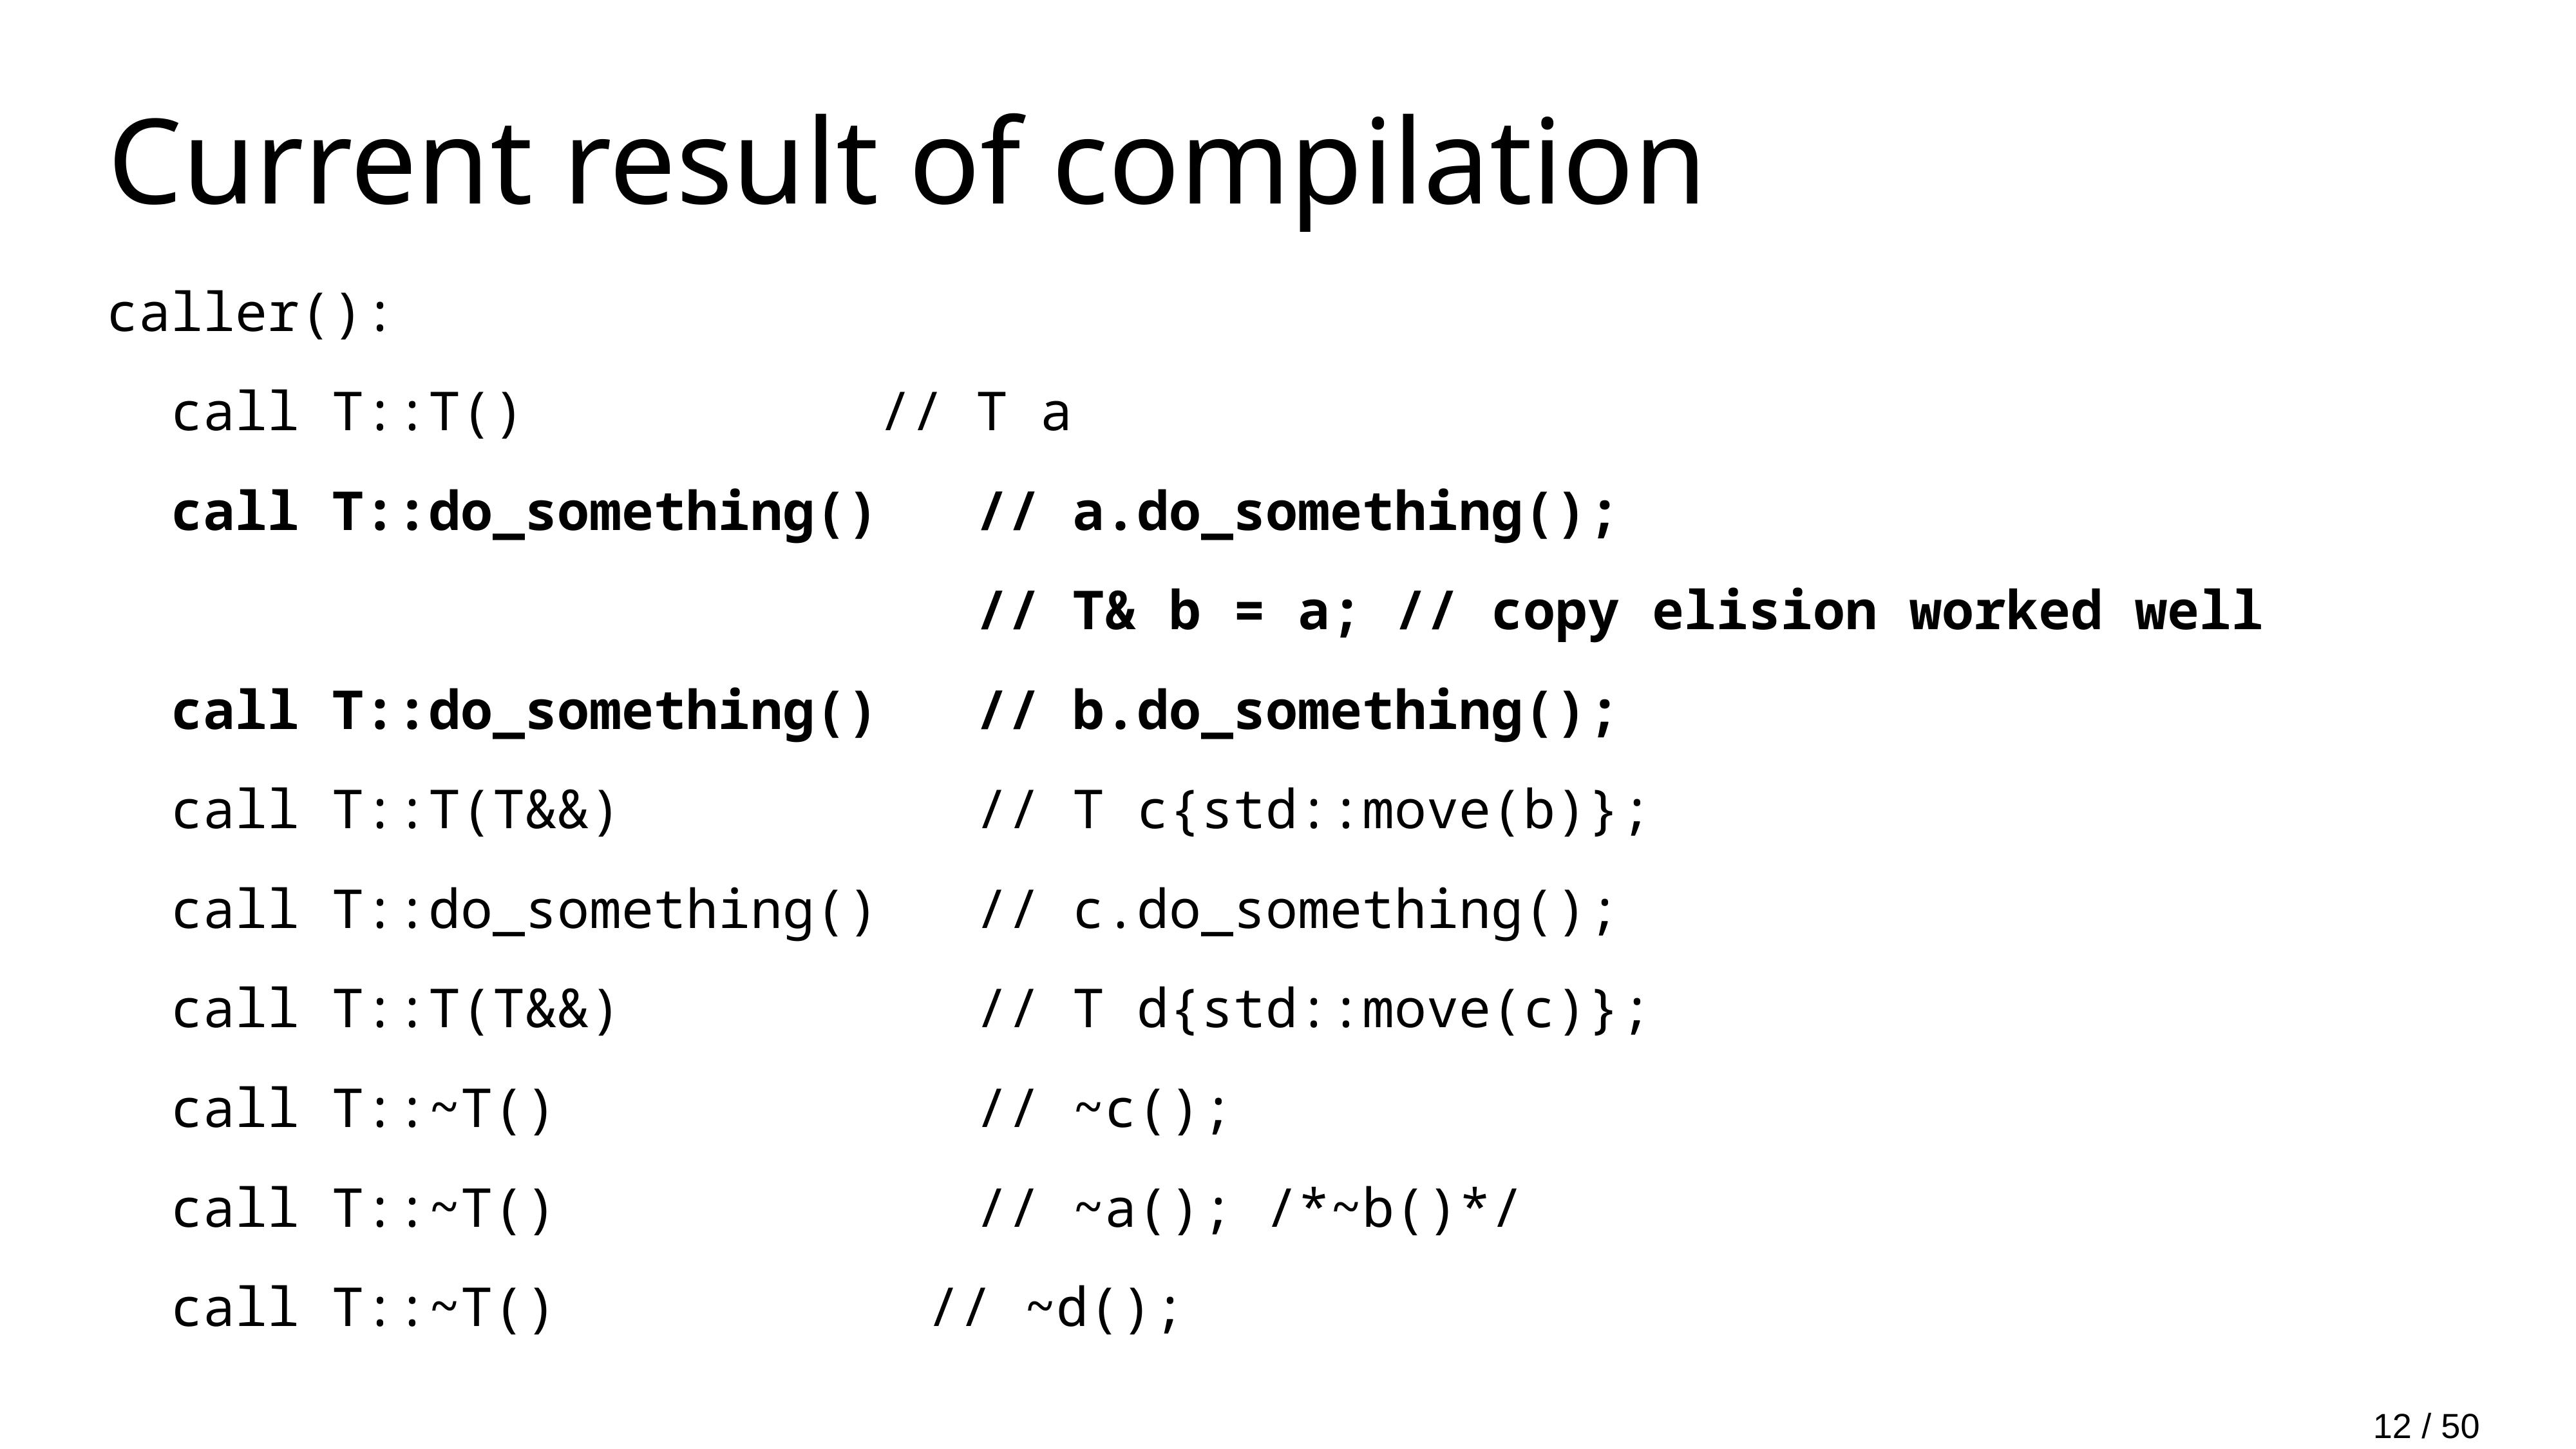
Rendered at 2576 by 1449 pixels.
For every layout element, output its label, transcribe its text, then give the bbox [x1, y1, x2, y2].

text_box <number> / 50 [2363, 1402, 2576, 1449]
list caller(): call T::T() // T a call T::do_something() // a.do_something(); // T& b = a; // copy elision worked well call T::do_something() // b.do_something(); call T::T(T&&) // T c{std::move(b)}; call T::do_something() // c.do_something(); call T::T(T&&) // T d{std::move(c)}; call T::~T() // ~c(); call T::~T() // ~a(); /*~b()*/ call T::~T() // ~d(); [0, 211, 2576, 1366]
title Current result of compilation [108, 80, 2468, 211]
